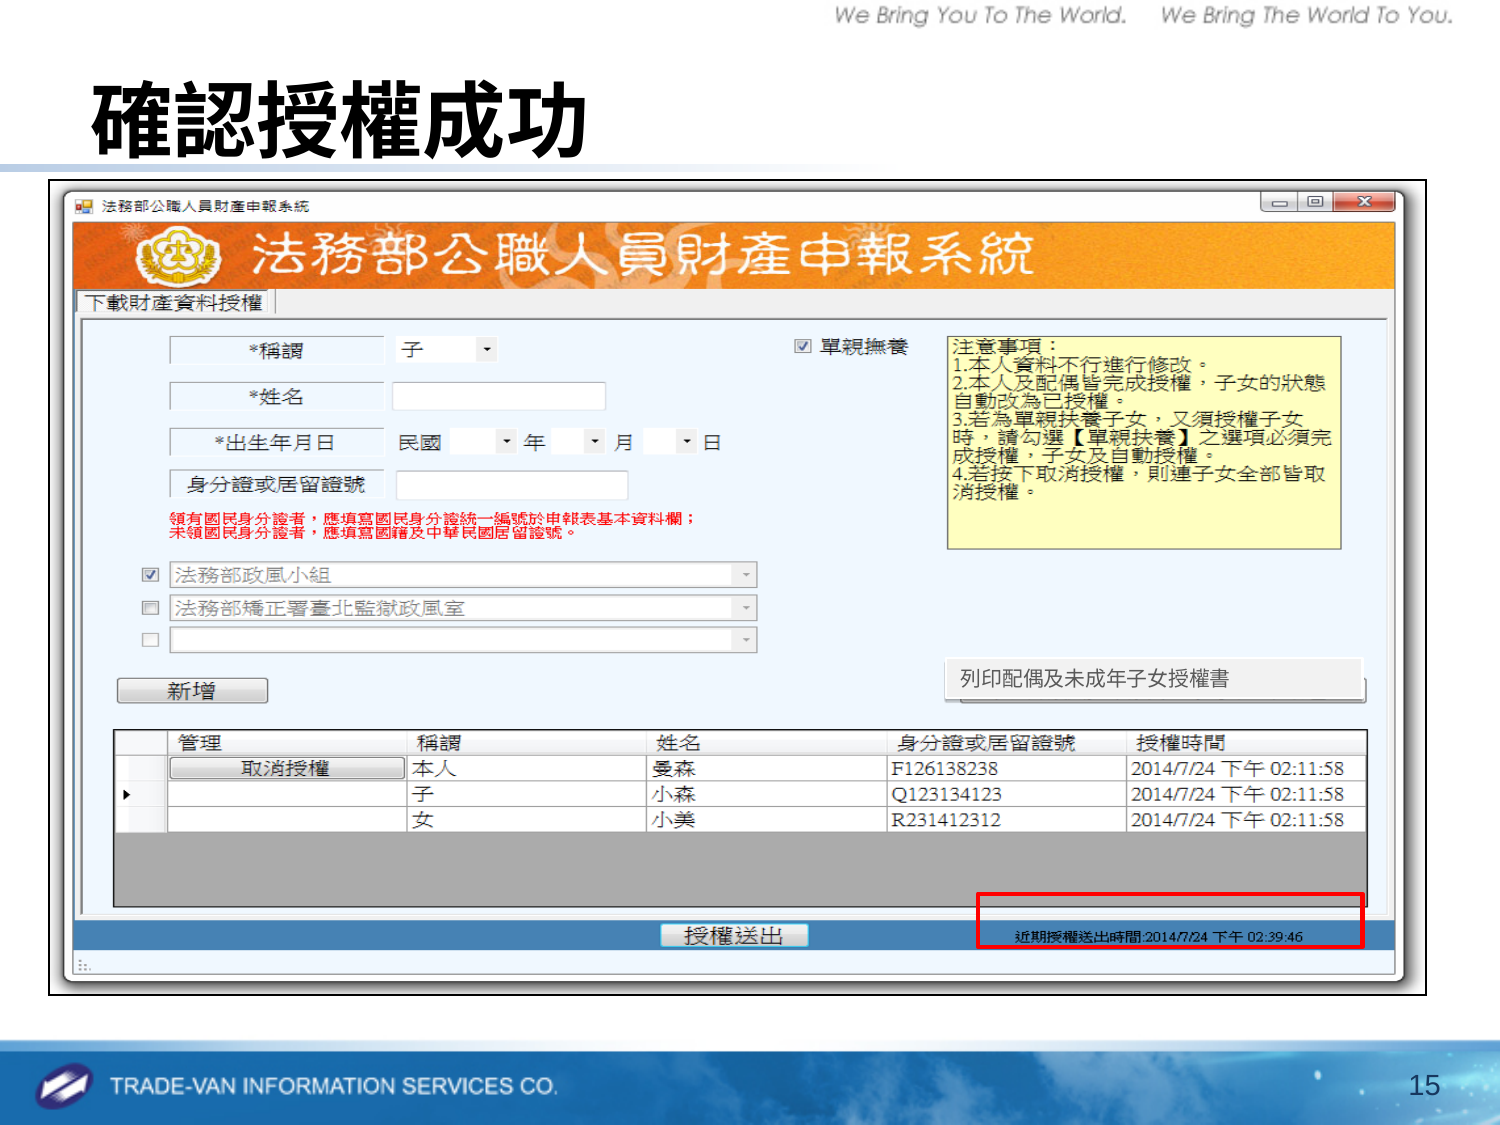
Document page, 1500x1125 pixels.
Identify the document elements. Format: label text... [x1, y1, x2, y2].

text_box [1349, 1053, 1500, 1114]
picture [50, 181, 1426, 994]
text_box 列印配偶及未成年子女授權書 [945, 658, 1363, 699]
title 確認授權成功 [75, 44, 1350, 179]
